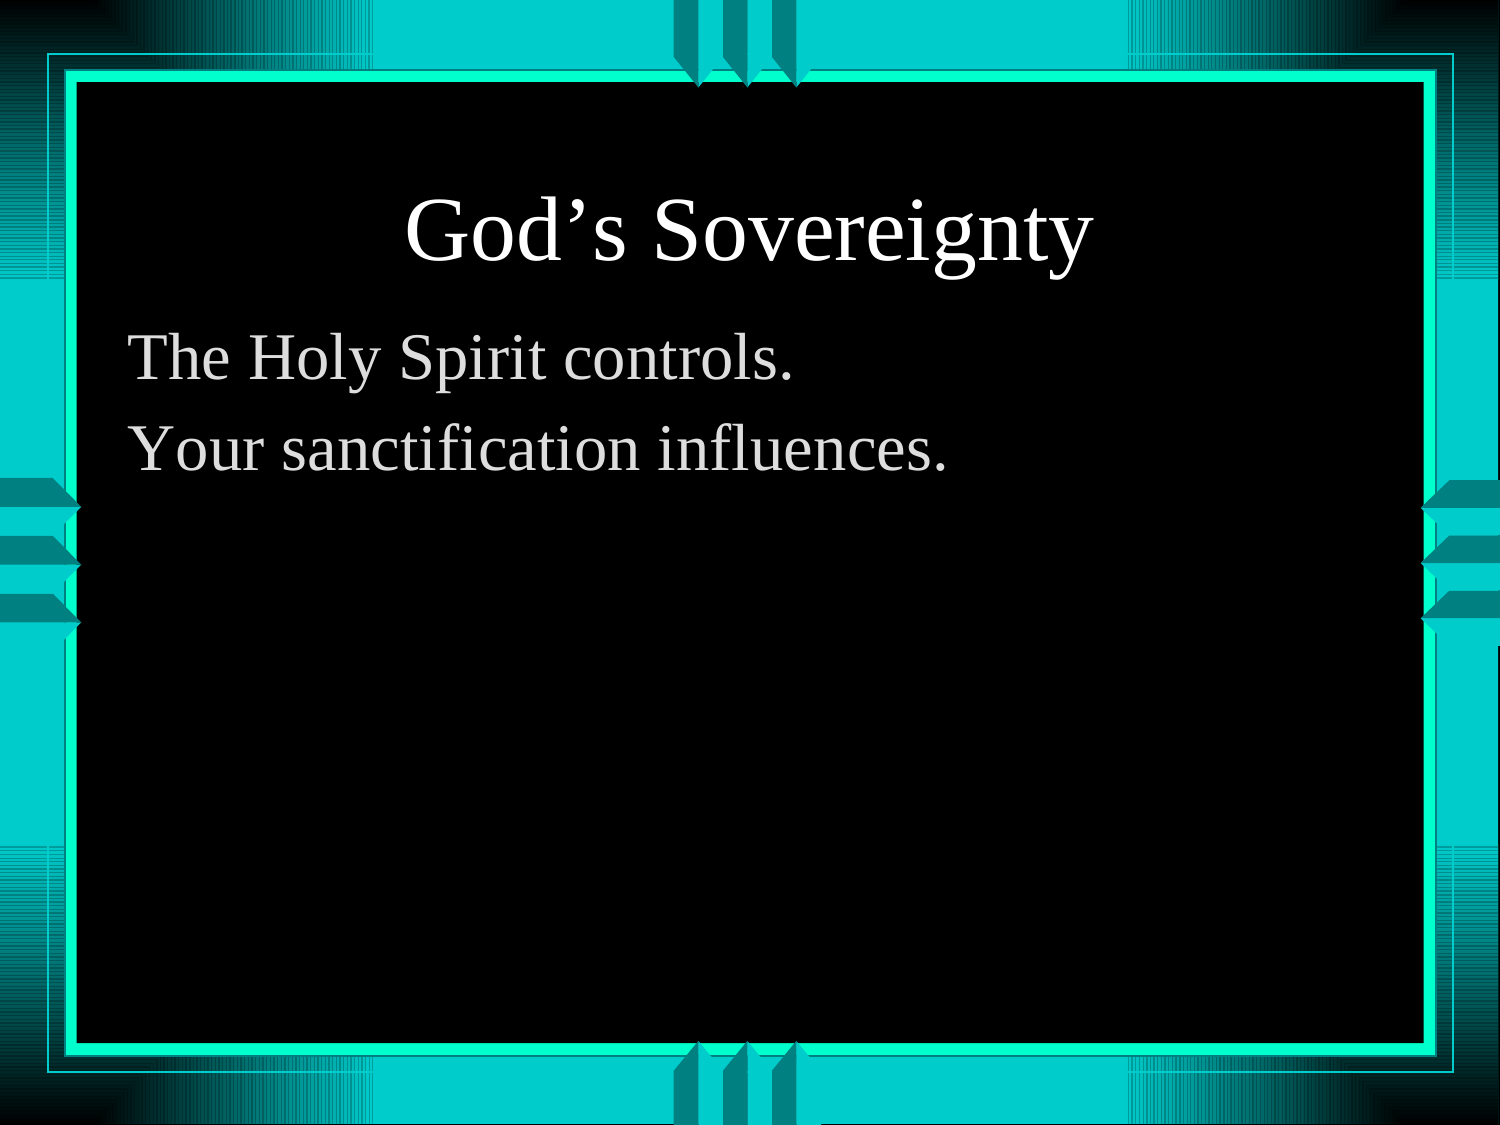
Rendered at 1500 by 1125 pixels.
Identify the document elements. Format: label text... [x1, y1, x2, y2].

list The Holy Spirit controls. Your sanctification influences. [112, 312, 1388, 988]
title God’s Sovereignty [112, 99, 1388, 288]
